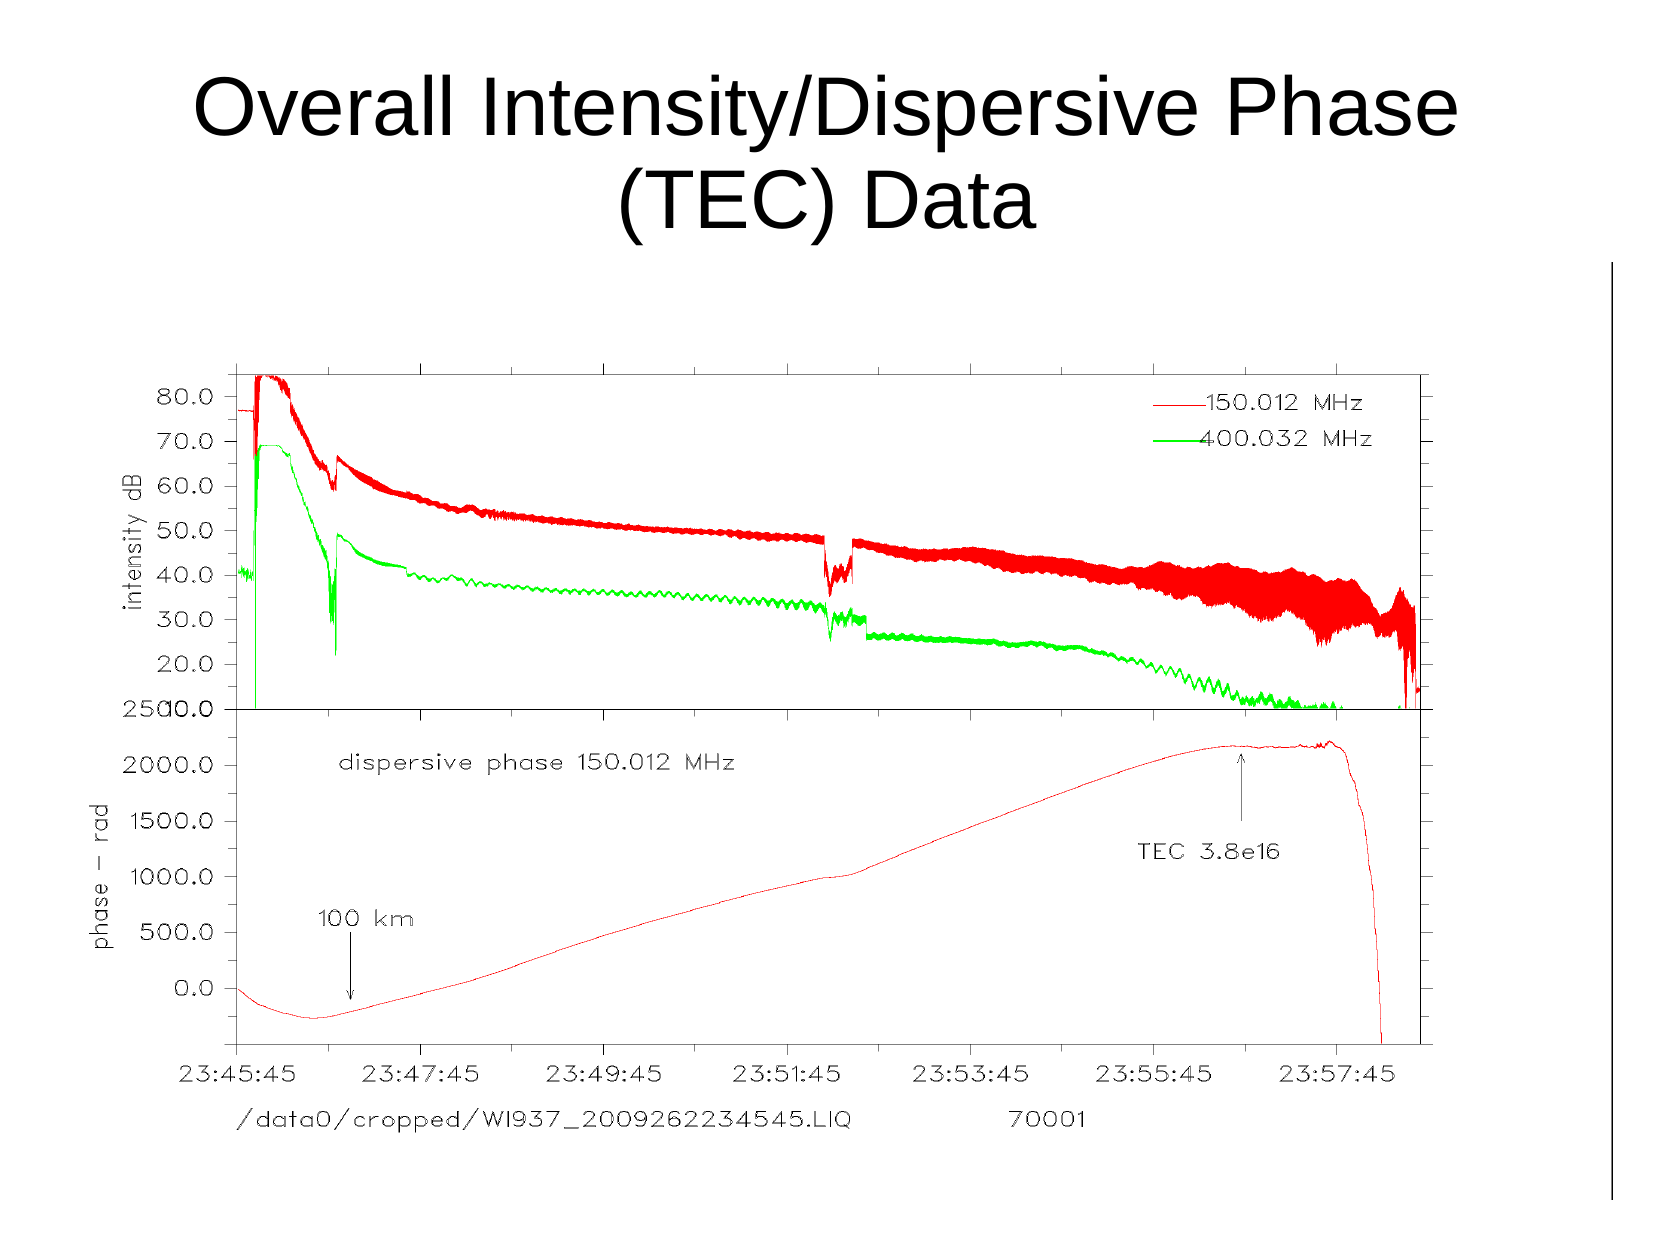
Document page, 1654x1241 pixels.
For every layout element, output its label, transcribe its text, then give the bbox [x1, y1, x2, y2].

picture [82, 262, 1613, 1201]
title Overall Intensity/Dispersive Phase (TEC) Data [82, 56, 1571, 250]
